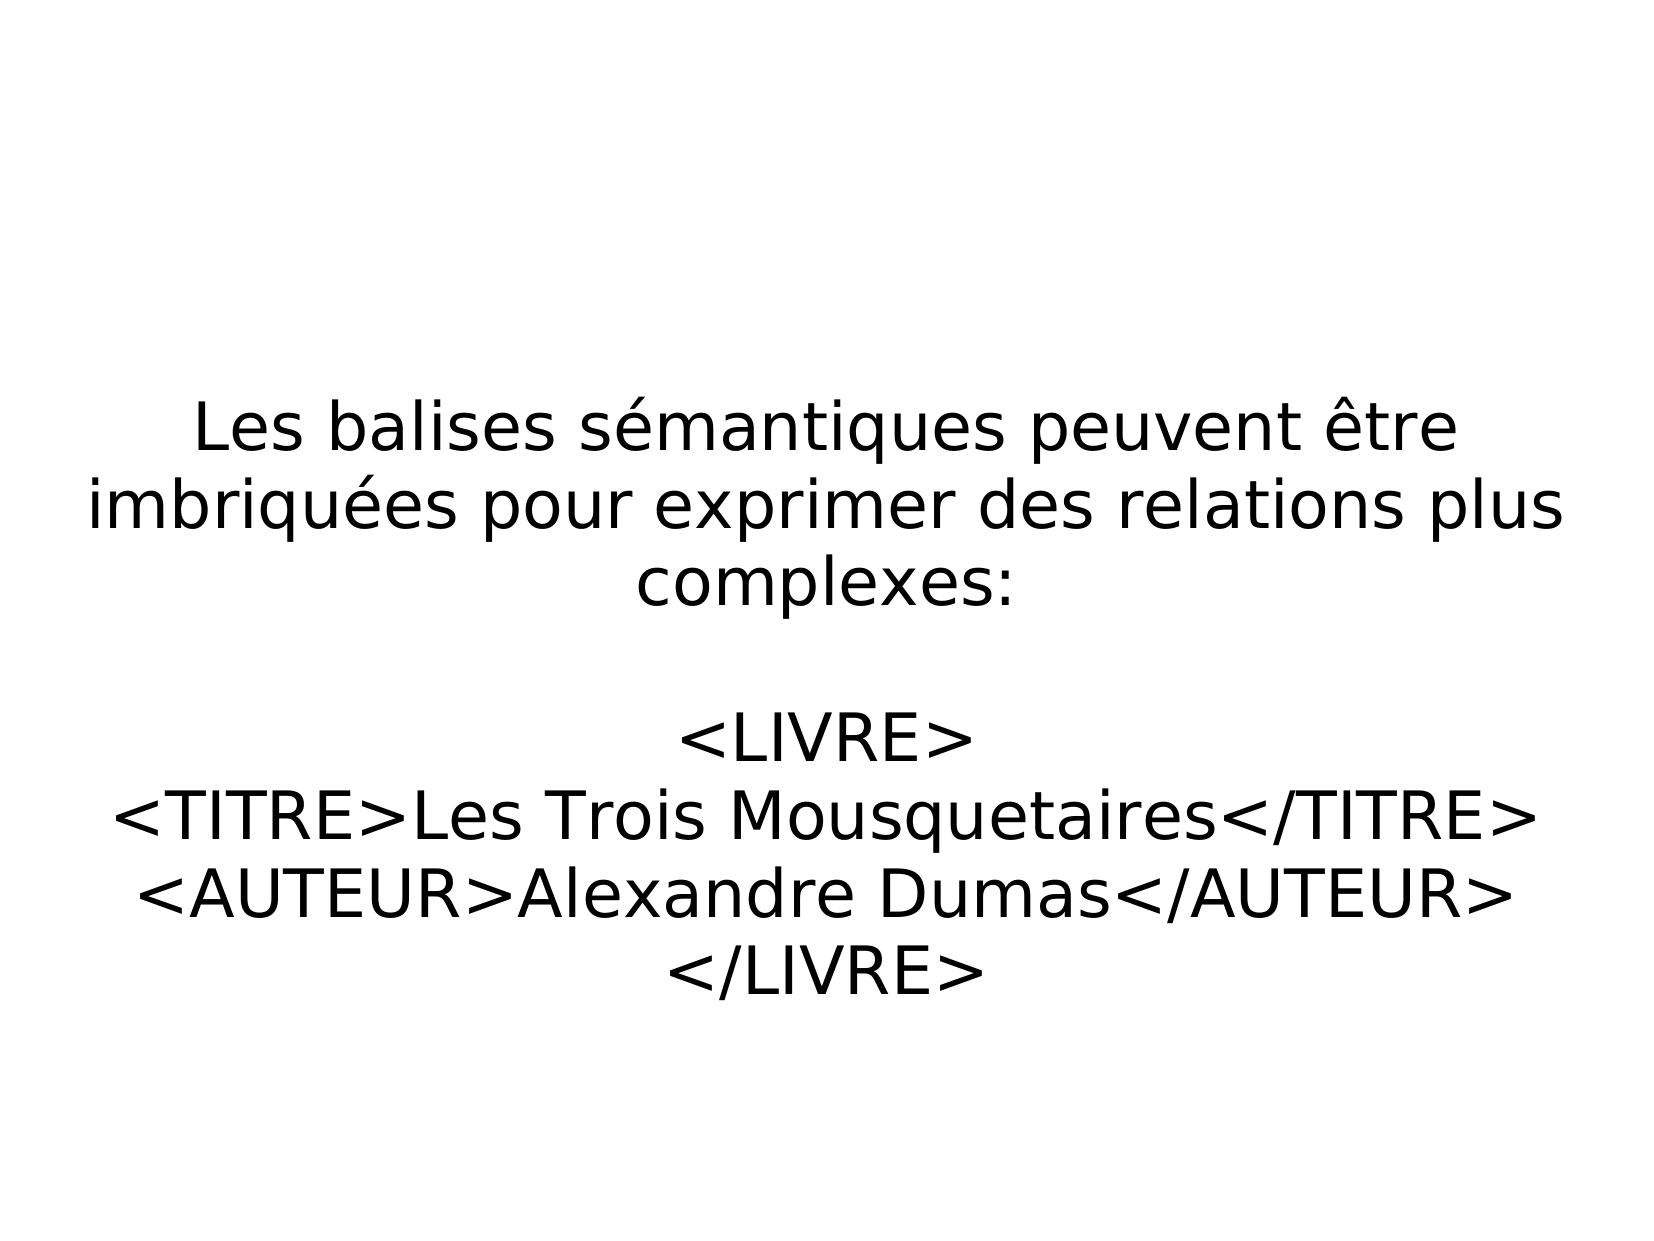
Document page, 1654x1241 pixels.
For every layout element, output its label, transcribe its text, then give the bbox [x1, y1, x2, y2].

subtitle Les balises sémantiques peuvent être imbriquées pour exprimer des relations plus complexes: <LIVRE> <TITRE>Les Trois Mousquetaires</TITRE> <AUTEUR>Alexandre Dumas</AUTEUR> </LIVRE> [82, 290, 1571, 1109]
